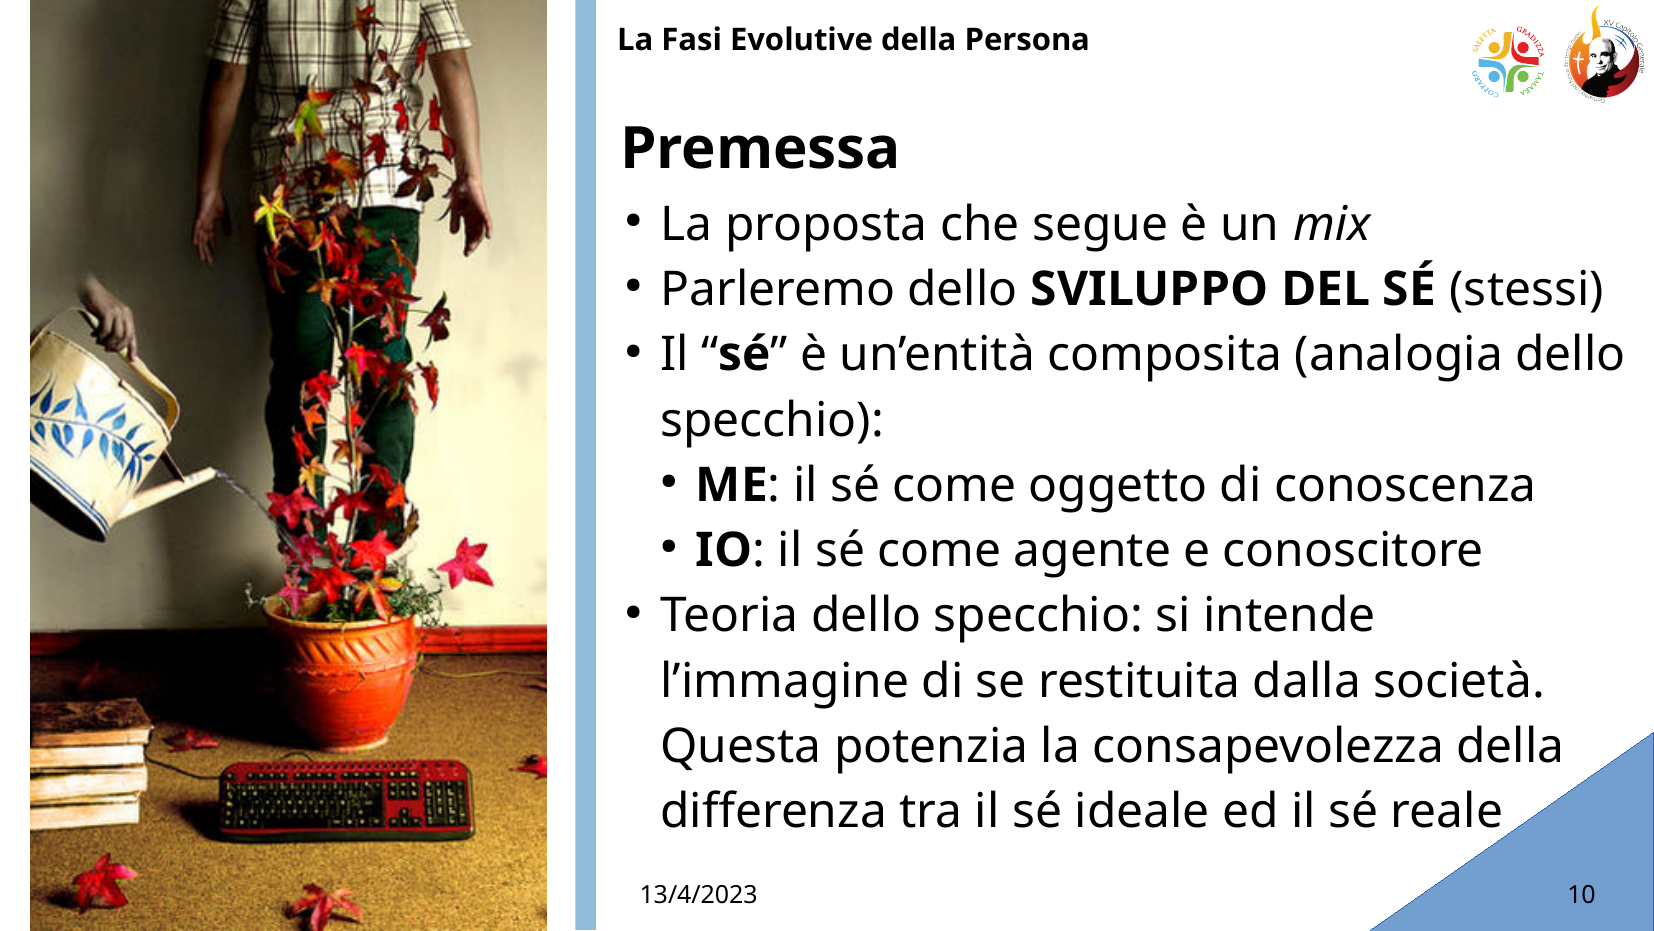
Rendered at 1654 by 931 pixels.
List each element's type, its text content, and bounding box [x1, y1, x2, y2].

title Premessa [620, 106, 1617, 178]
picture [1563, 4, 1646, 103]
text_box La Fasi Evolutive della Persona [602, 9, 1335, 63]
picture [30, 0, 547, 931]
subtitle La proposta che segue è un mix Parleremo dello sviluppo del sé (stessi) Il “sé” è un’entità composita (analogia dello specchio): ME: il sé come oggetto di conoscenza IO: il sé come agente e conoscitore Teoria dello specchio: si intende l’immagine di se restituita dalla società. Questa potenzia la consapevolezza della differenza tra il sé ideale ed il sé reale [624, 188, 1630, 885]
